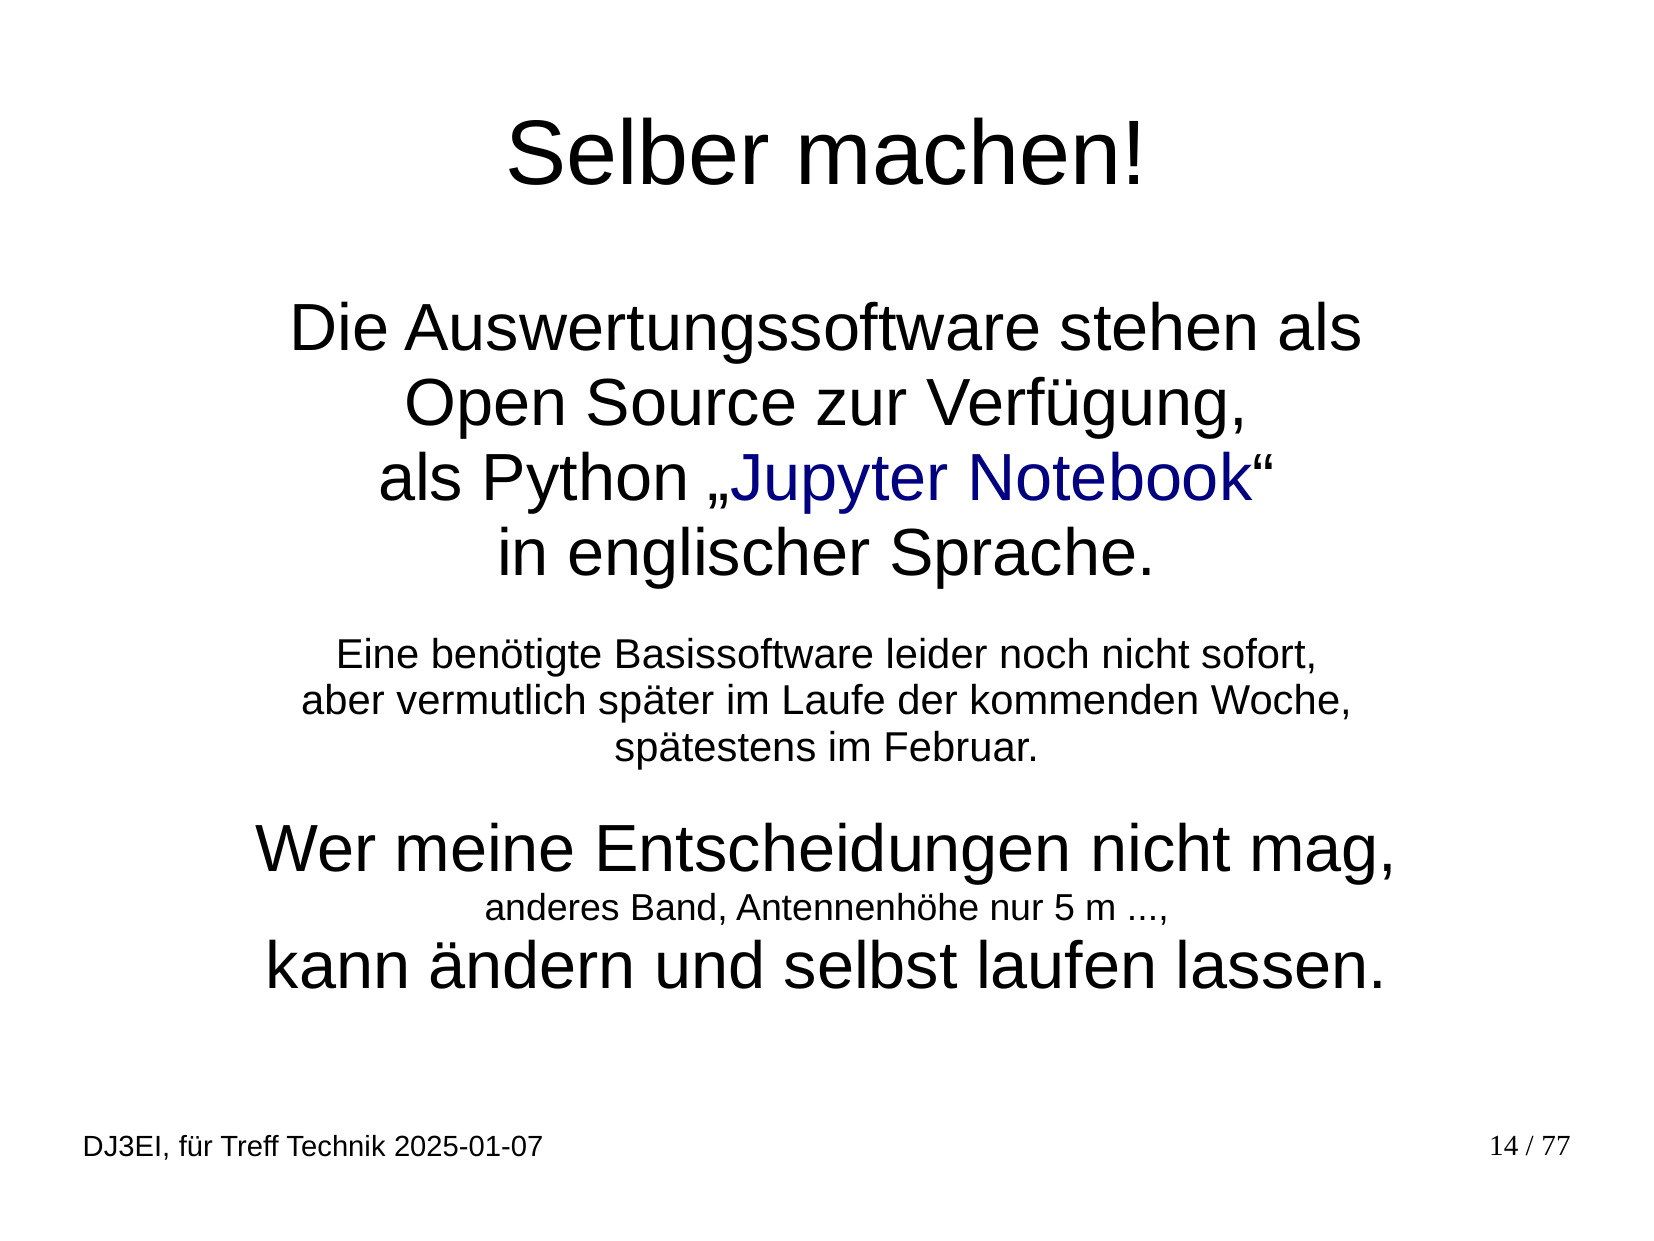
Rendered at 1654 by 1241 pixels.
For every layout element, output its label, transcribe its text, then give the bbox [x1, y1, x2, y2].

list Die Auswertungssoftware stehen als Open Source zur Verfügung, als Python „Jupyter Notebook“ in englischer Sprache. Eine benötigte Basissoftware leider noch nicht sofort, aber vermutlich später im Laufe der kommenden Woche, spätestens im Februar. Wer meine Entscheidungen nicht mag, anderes Band, Antennenhöhe nur 5 m ..., kann ändern und selbst laufen lassen. [82, 290, 1571, 1010]
title Selber machen! [82, 49, 1571, 257]
